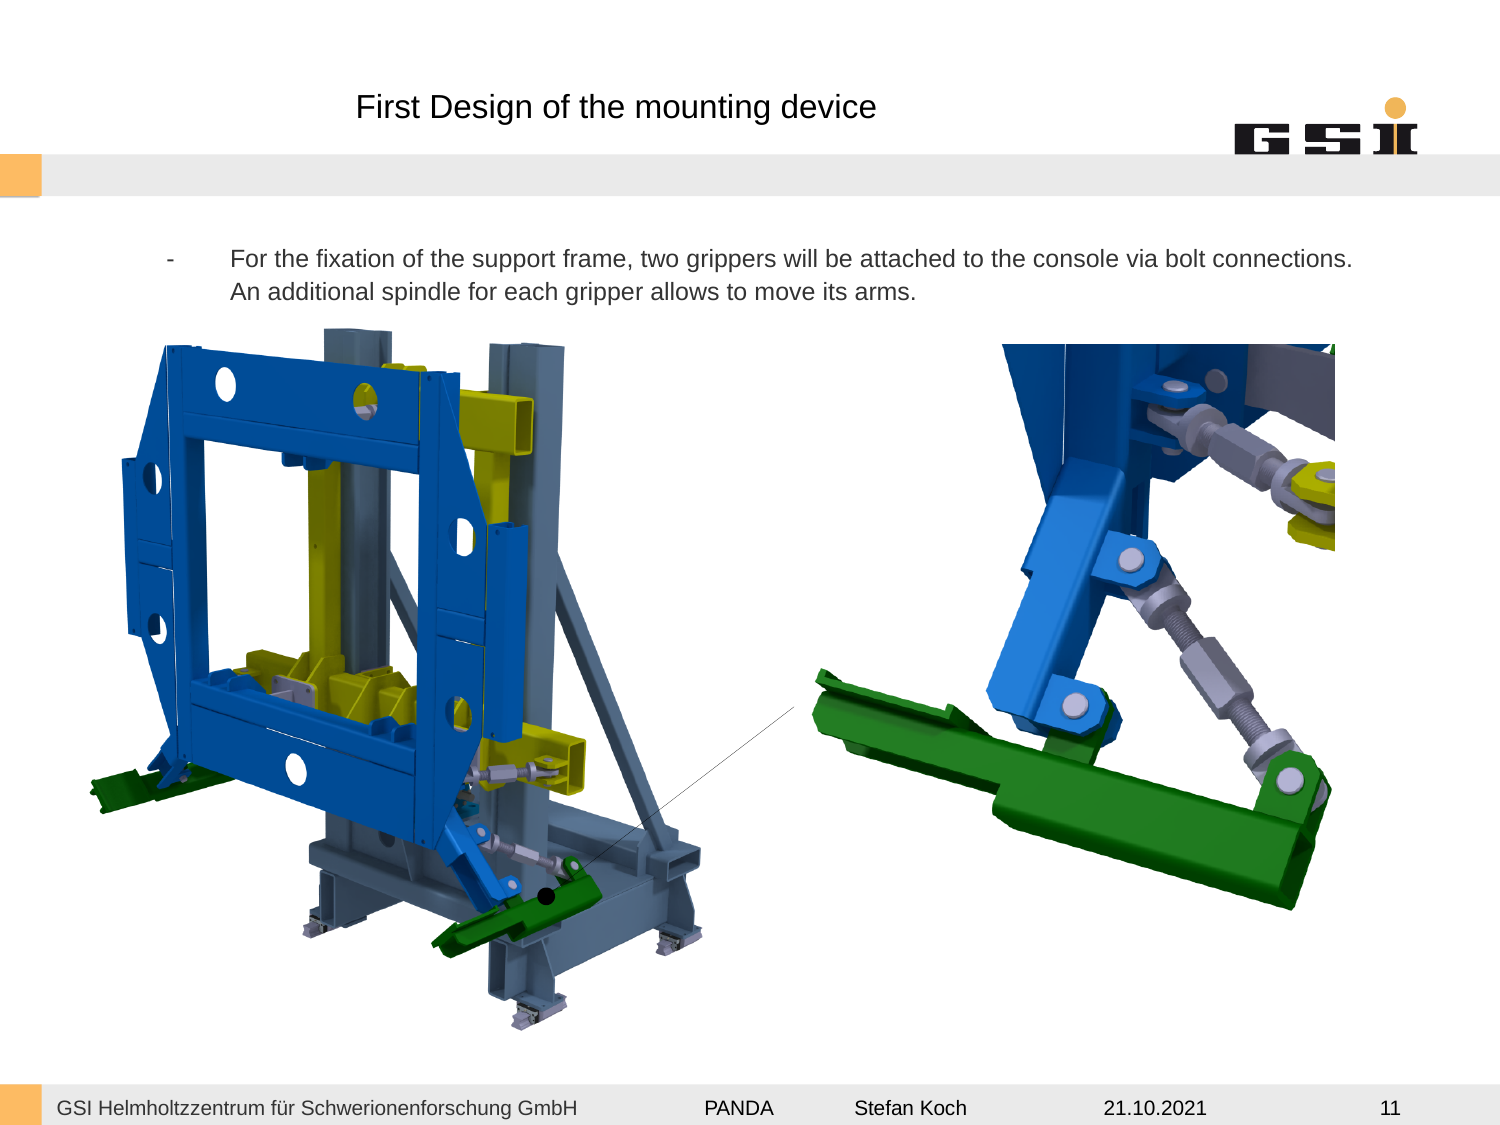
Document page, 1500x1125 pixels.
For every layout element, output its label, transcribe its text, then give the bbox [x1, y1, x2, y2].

picture [1233, 95, 1419, 154]
picture [88, 314, 706, 1036]
picture [810, 344, 1335, 924]
text_box - For the fixation of the support frame, two grippers will be attached to the console via bolt connections. An additional spindle for each gripper allows to move its arms. [69, 218, 1417, 1023]
text_box First Design of the mounting device [195, 80, 1186, 162]
